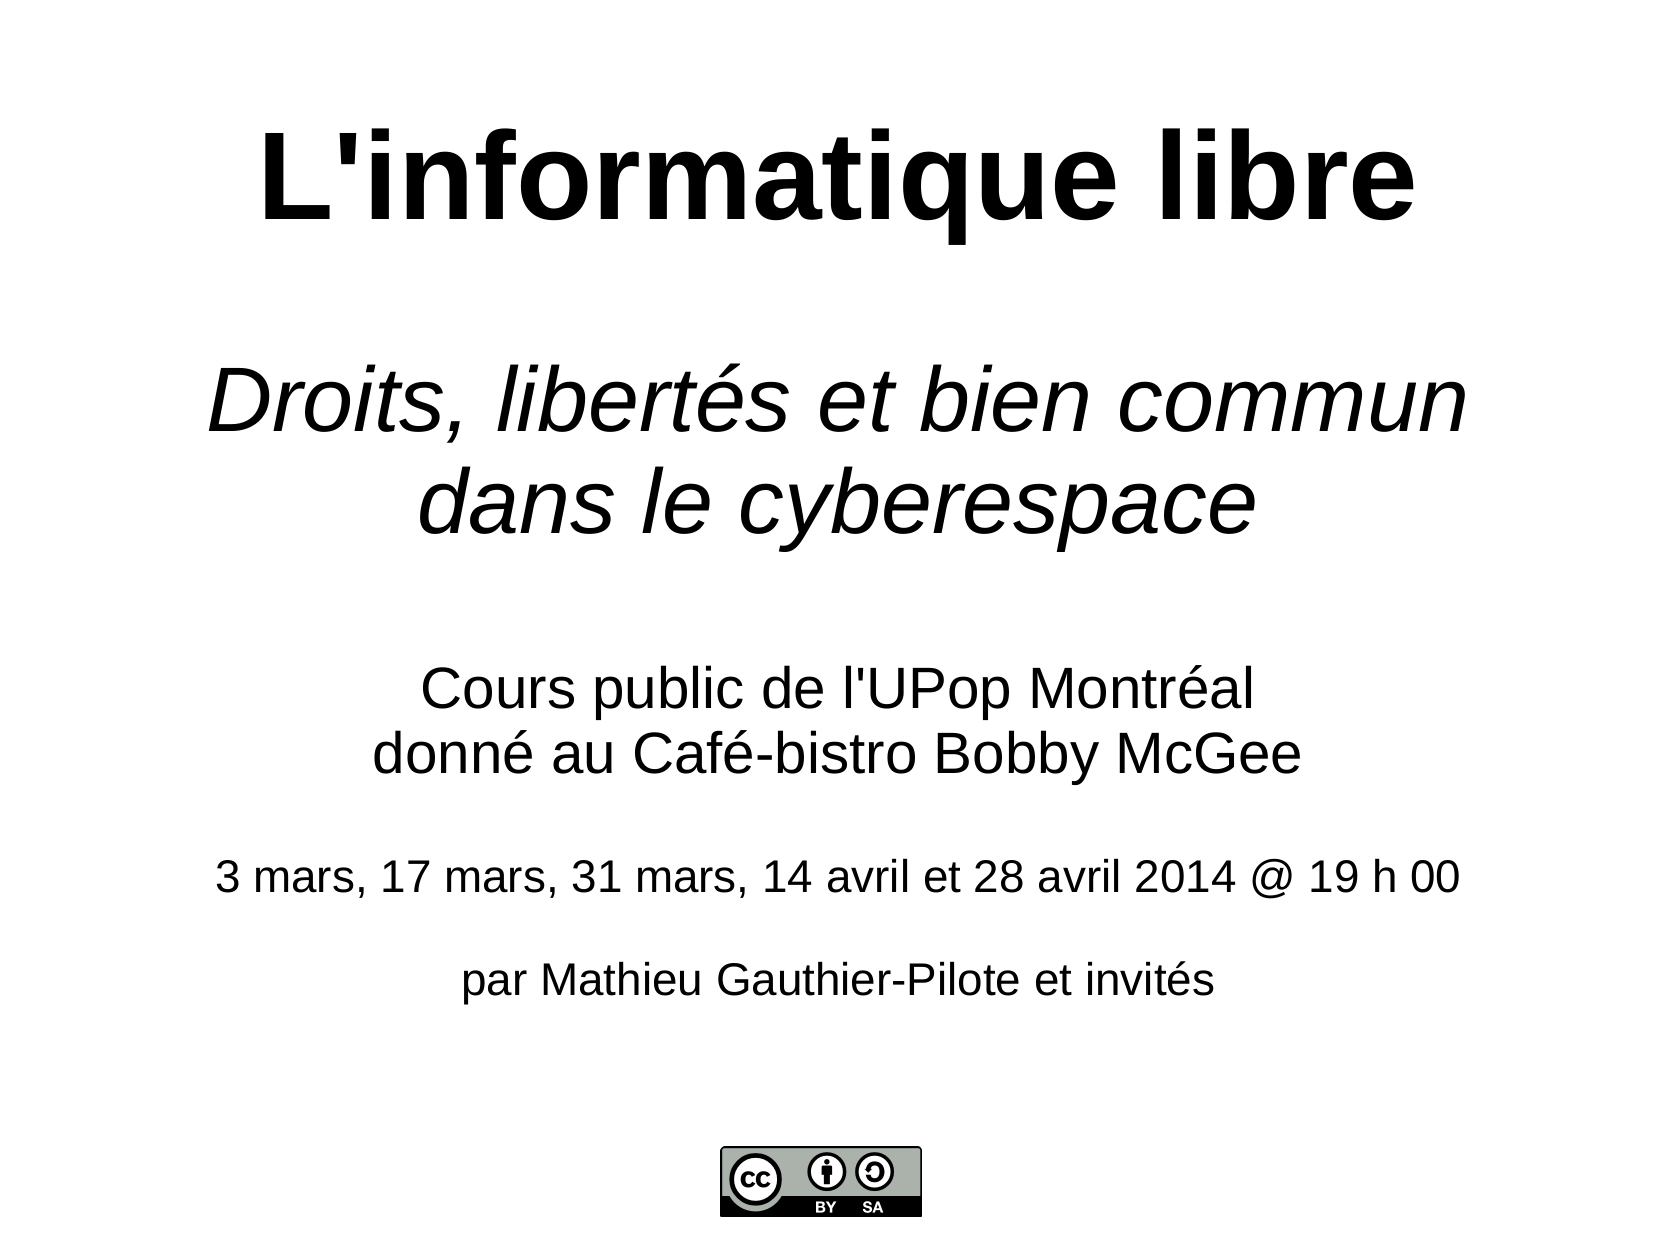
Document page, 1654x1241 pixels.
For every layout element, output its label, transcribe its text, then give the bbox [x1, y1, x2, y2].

picture [720, 1146, 922, 1217]
title L'informatique libre Droits, libertés et bien commun dans le cyberespace Cours public de l'UPop Montréal donné au Café-bistro Bobby McGee 3 mars, 17 mars, 31 mars, 14 avril et 28 avril 2014 @ 19 h 00 par Mathieu Gauthier-Pilote et invités [94, 105, 1583, 1108]
